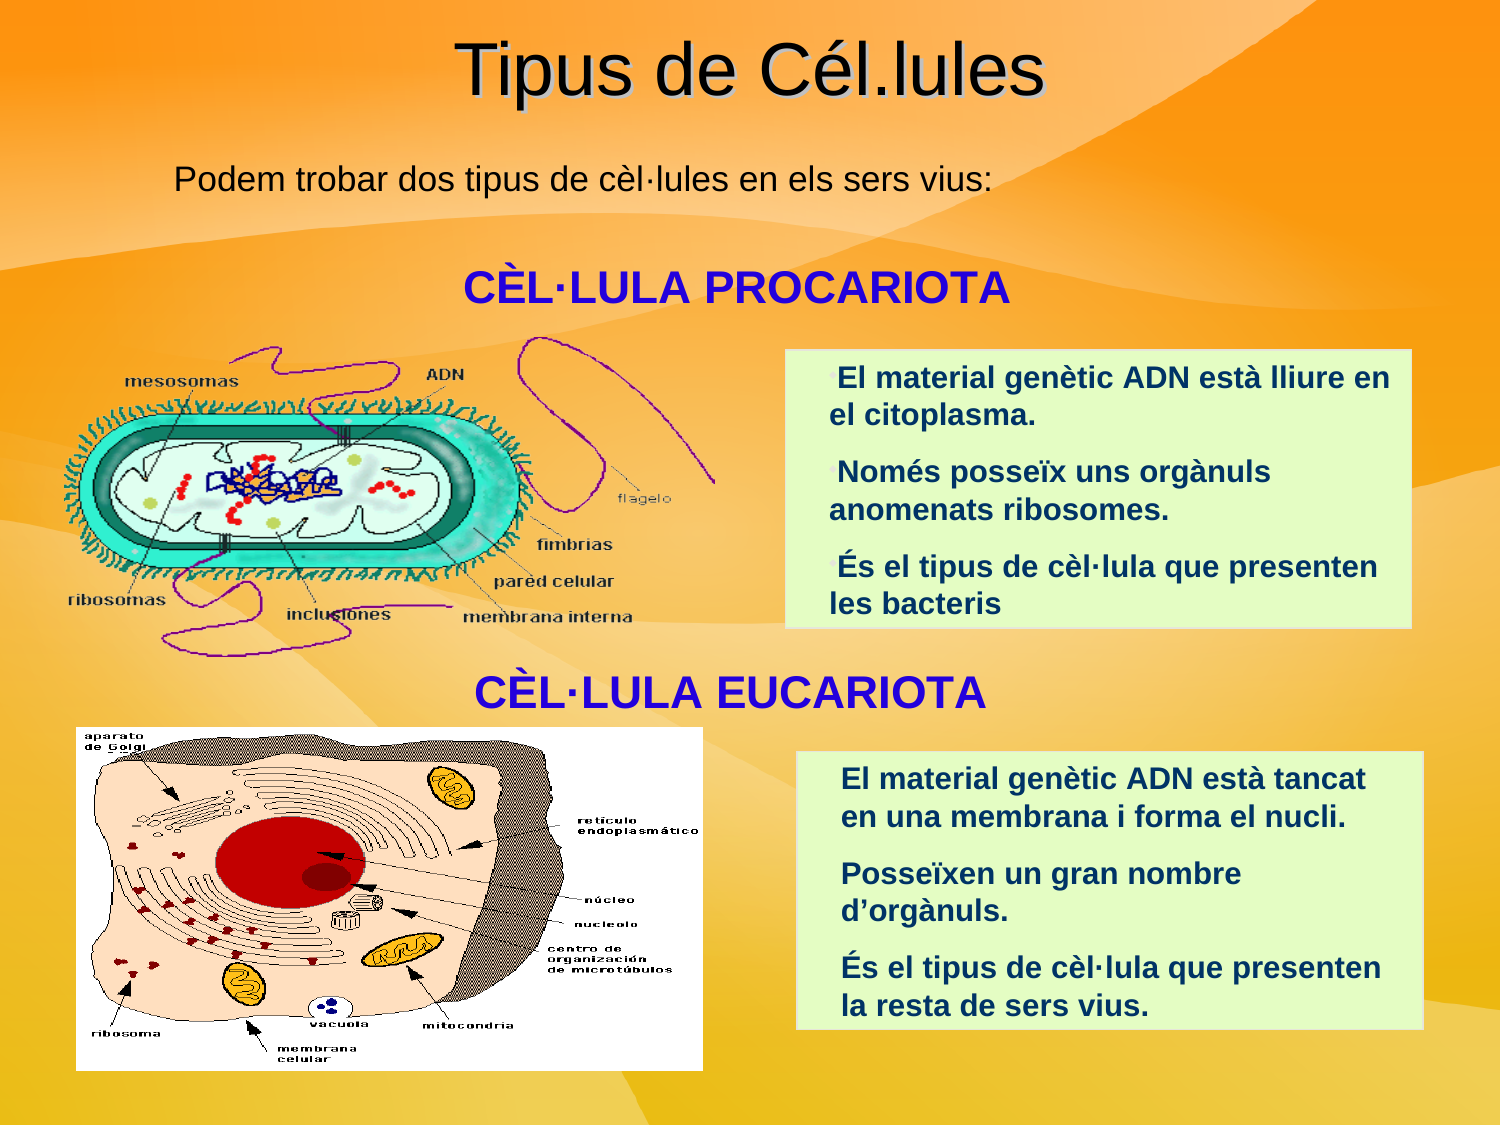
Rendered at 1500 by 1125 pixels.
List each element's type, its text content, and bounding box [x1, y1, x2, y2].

text_box CÈL·LULA PROCARIOTA [448, 250, 1217, 321]
text_box CÈL·LULA EUCARIOTA [460, 655, 1135, 725]
title Tipus de Cél.lules [75, 12, 1426, 118]
text_box [64, 338, 715, 658]
picture [0, 0, 1500, 1125]
text_box El material genètic ADN està tancat en una membrana i forma el nucli. Posseïxen un gran nombre d’orgànuls. És el tipus de cèl·lula que presenten la resta de sers vius. [797, 751, 1424, 1030]
text_box [76, 727, 703, 1071]
text_box El material genètic ADN està lliure en el citoplasma. Només posseïx uns orgànuls anomenats ribosomes. És el tipus de cèl·lula que presenten les bacteris [785, 349, 1412, 628]
text_box Podem trobar dos tipus de cèl·lules en els sers vius: [159, 148, 1317, 206]
